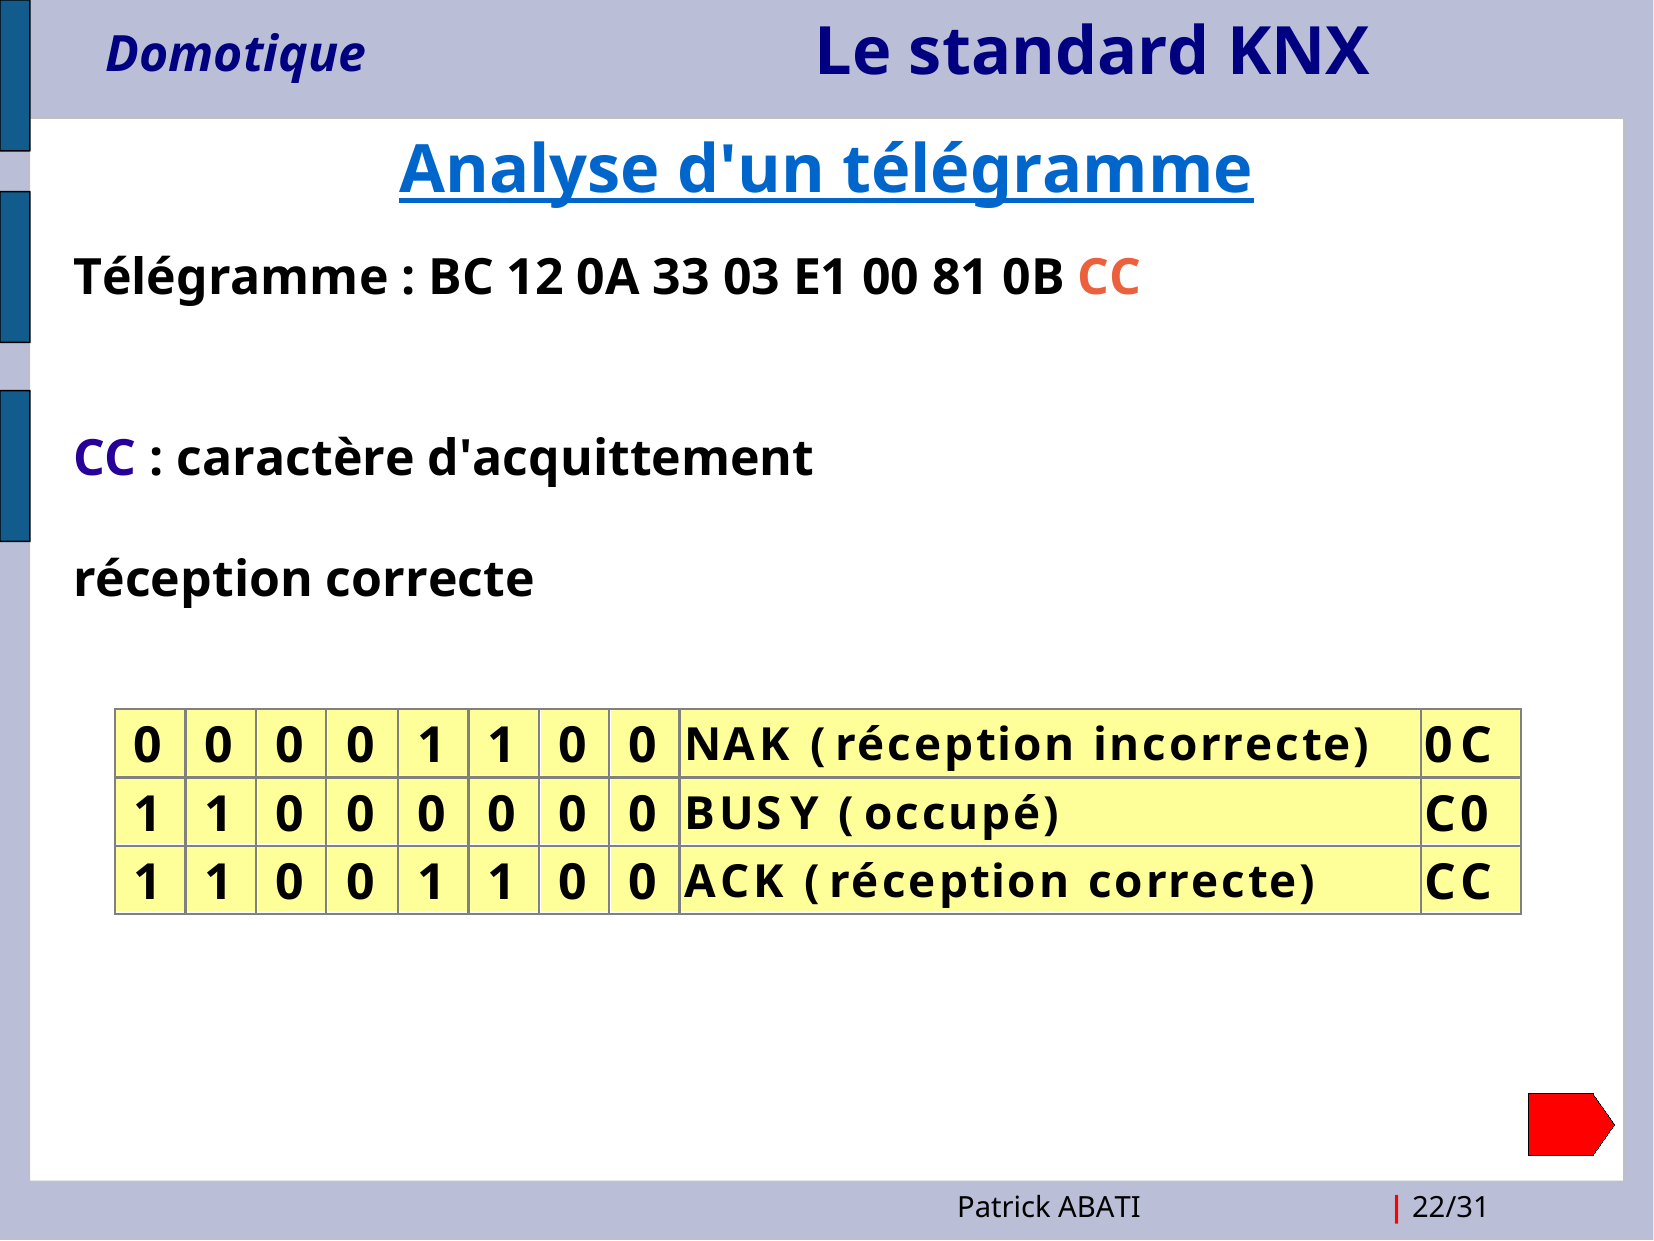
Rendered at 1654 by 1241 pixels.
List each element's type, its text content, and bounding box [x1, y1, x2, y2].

text_box [1528, 1093, 1615, 1156]
chart [96, 707, 1570, 968]
text_box Télégramme : BC 12 0A 33 03 E1 00 81 0B CC CC : caractère d'acquittement réception correcte [58, 236, 1595, 613]
text_box Analyse d'un télégramme [29, 118, 1624, 215]
